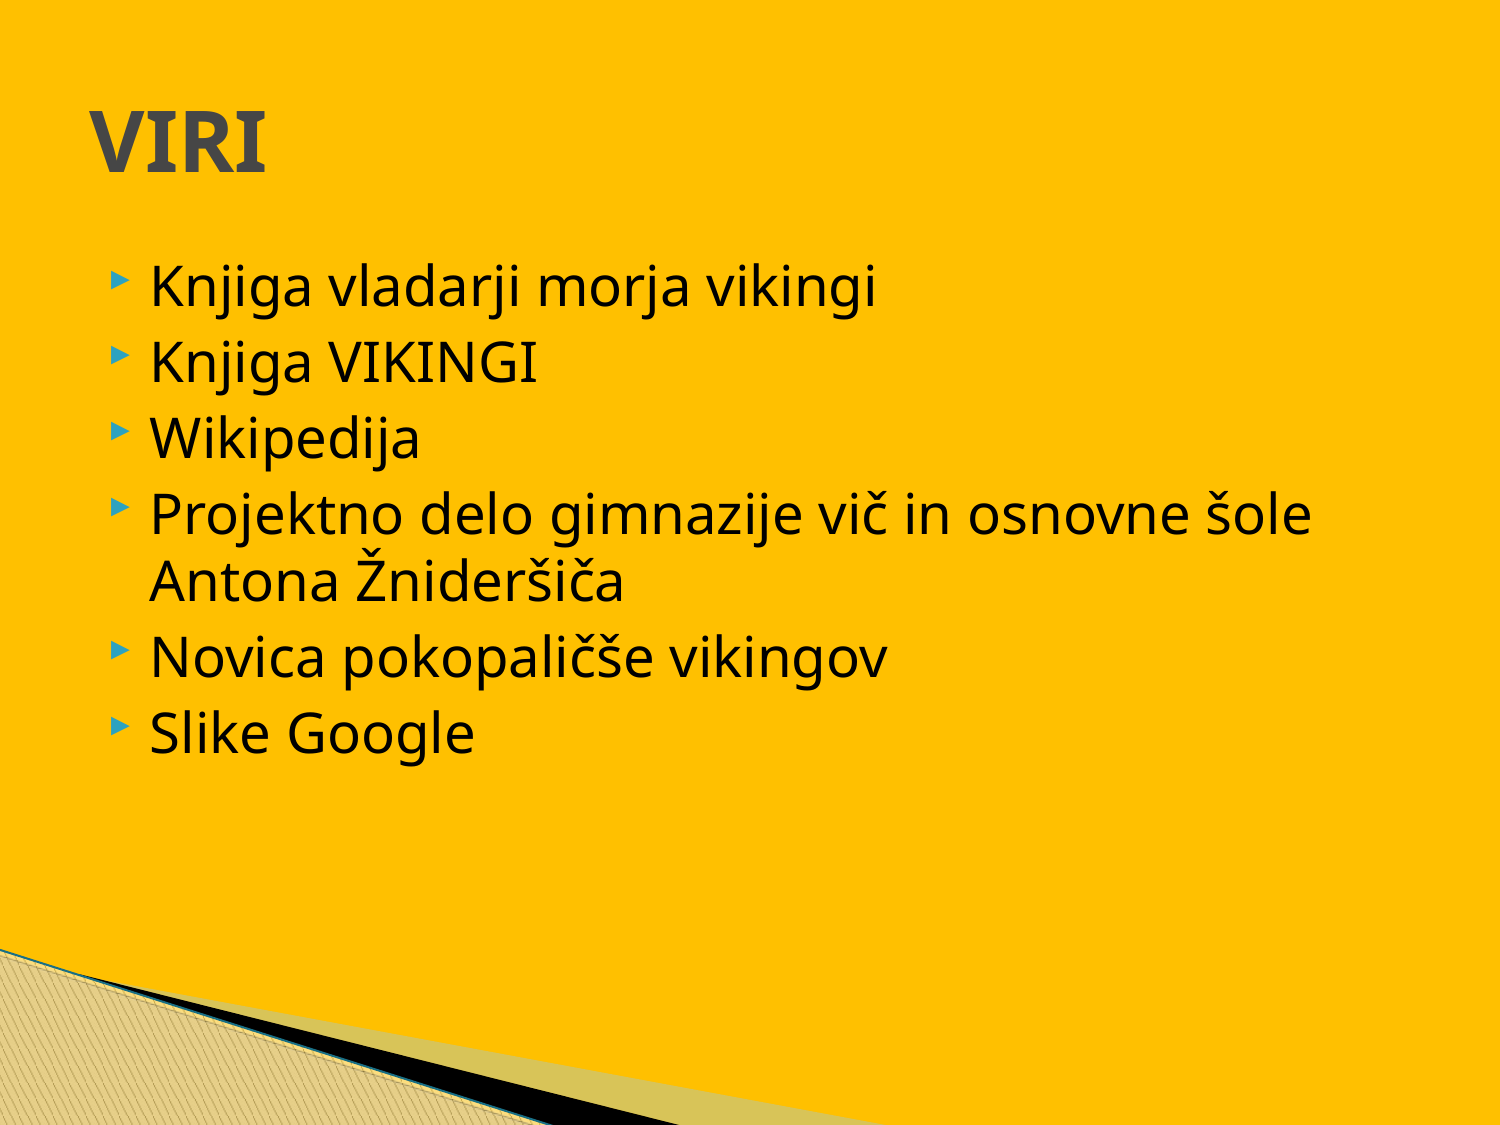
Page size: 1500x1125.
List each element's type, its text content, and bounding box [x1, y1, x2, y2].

title VIRI [75, 45, 1425, 233]
list Knjiga vladarji morja vikingi Knjiga VIKINGI Wikipedija Projektno delo gimnazije vič in osnovne šole Antona Žnideršiča Novica pokopaličše vikingov Slike Google [75, 242, 1425, 986]
